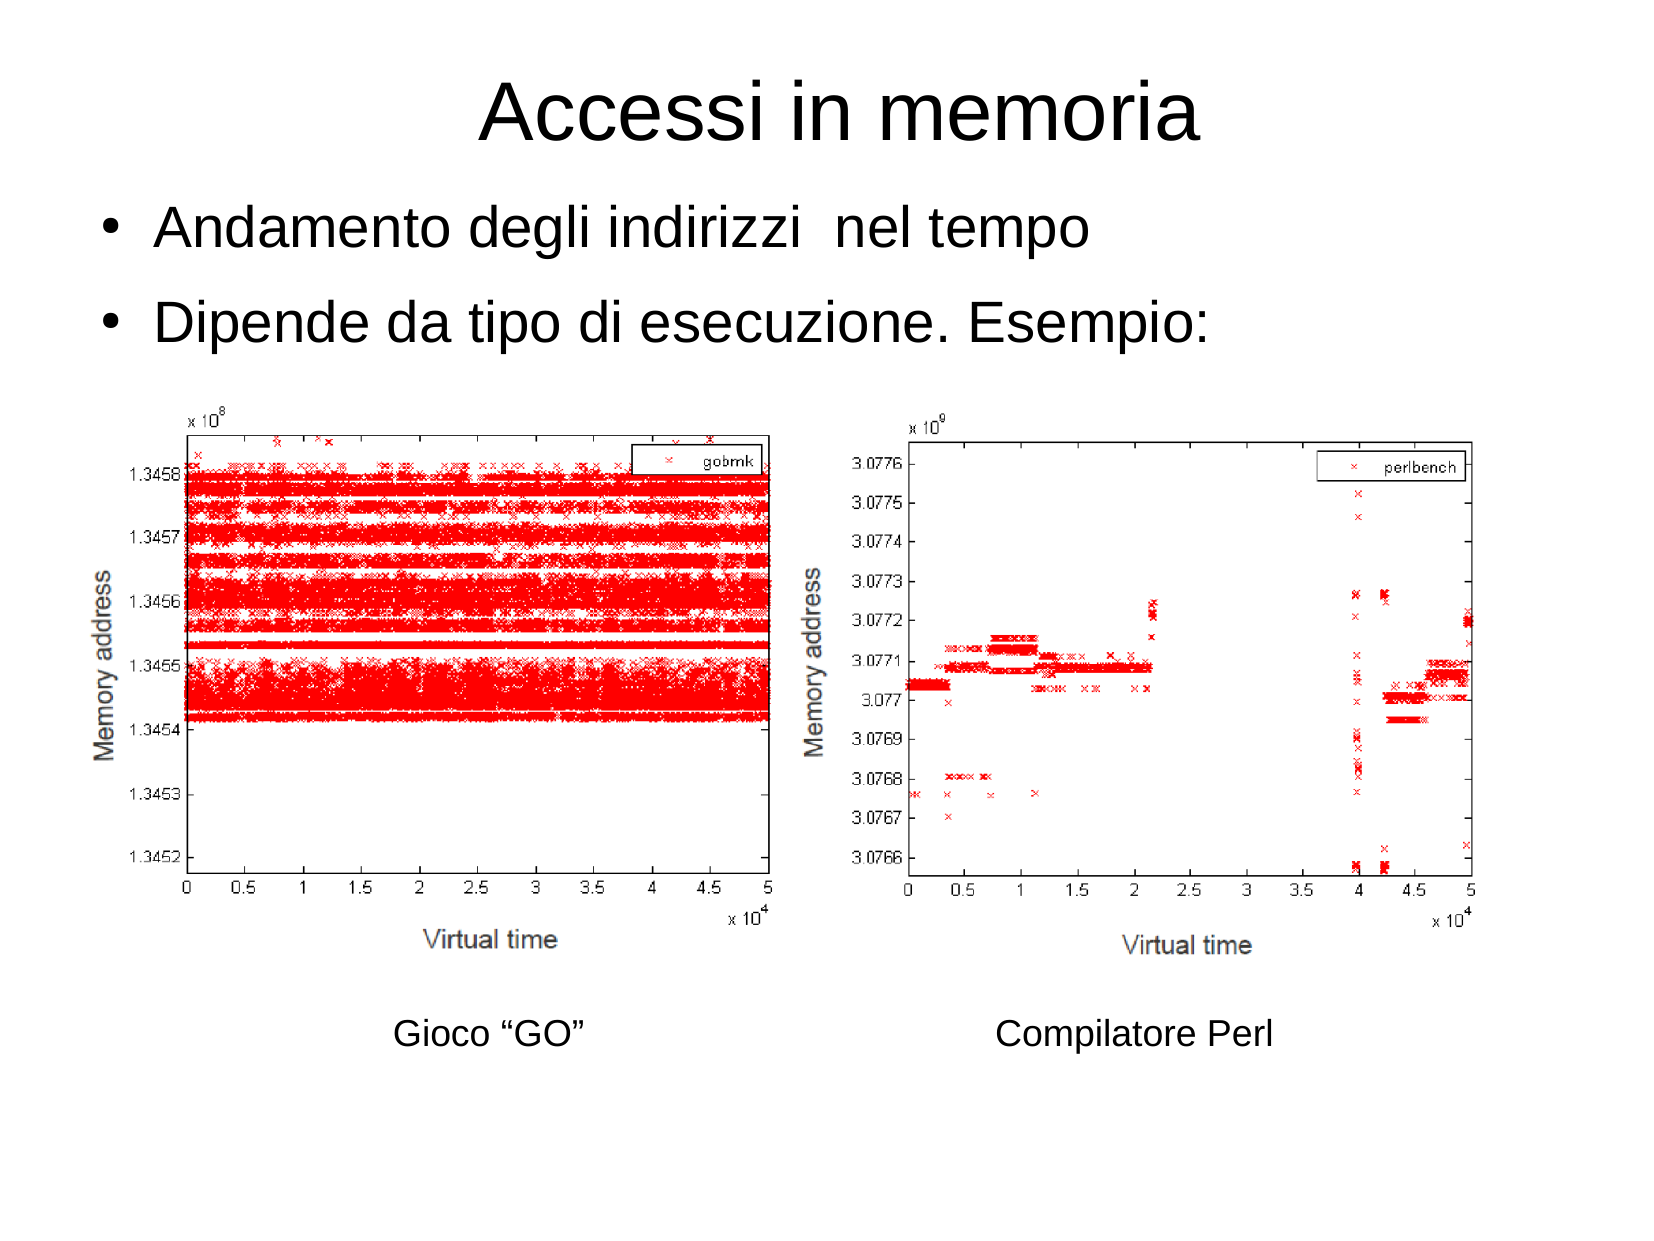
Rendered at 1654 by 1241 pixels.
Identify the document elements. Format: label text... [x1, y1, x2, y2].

title Accessi in memoria [30, 8, 1621, 216]
text_box Gioco “GO” [378, 1005, 874, 1062]
text_box Compilatore Perl [980, 1005, 1476, 1062]
list Andamento degli indirizzi nel tempo Dipende da tipo di esecuzione. Esempio: [82, 195, 1538, 1201]
picture [78, 404, 1502, 976]
